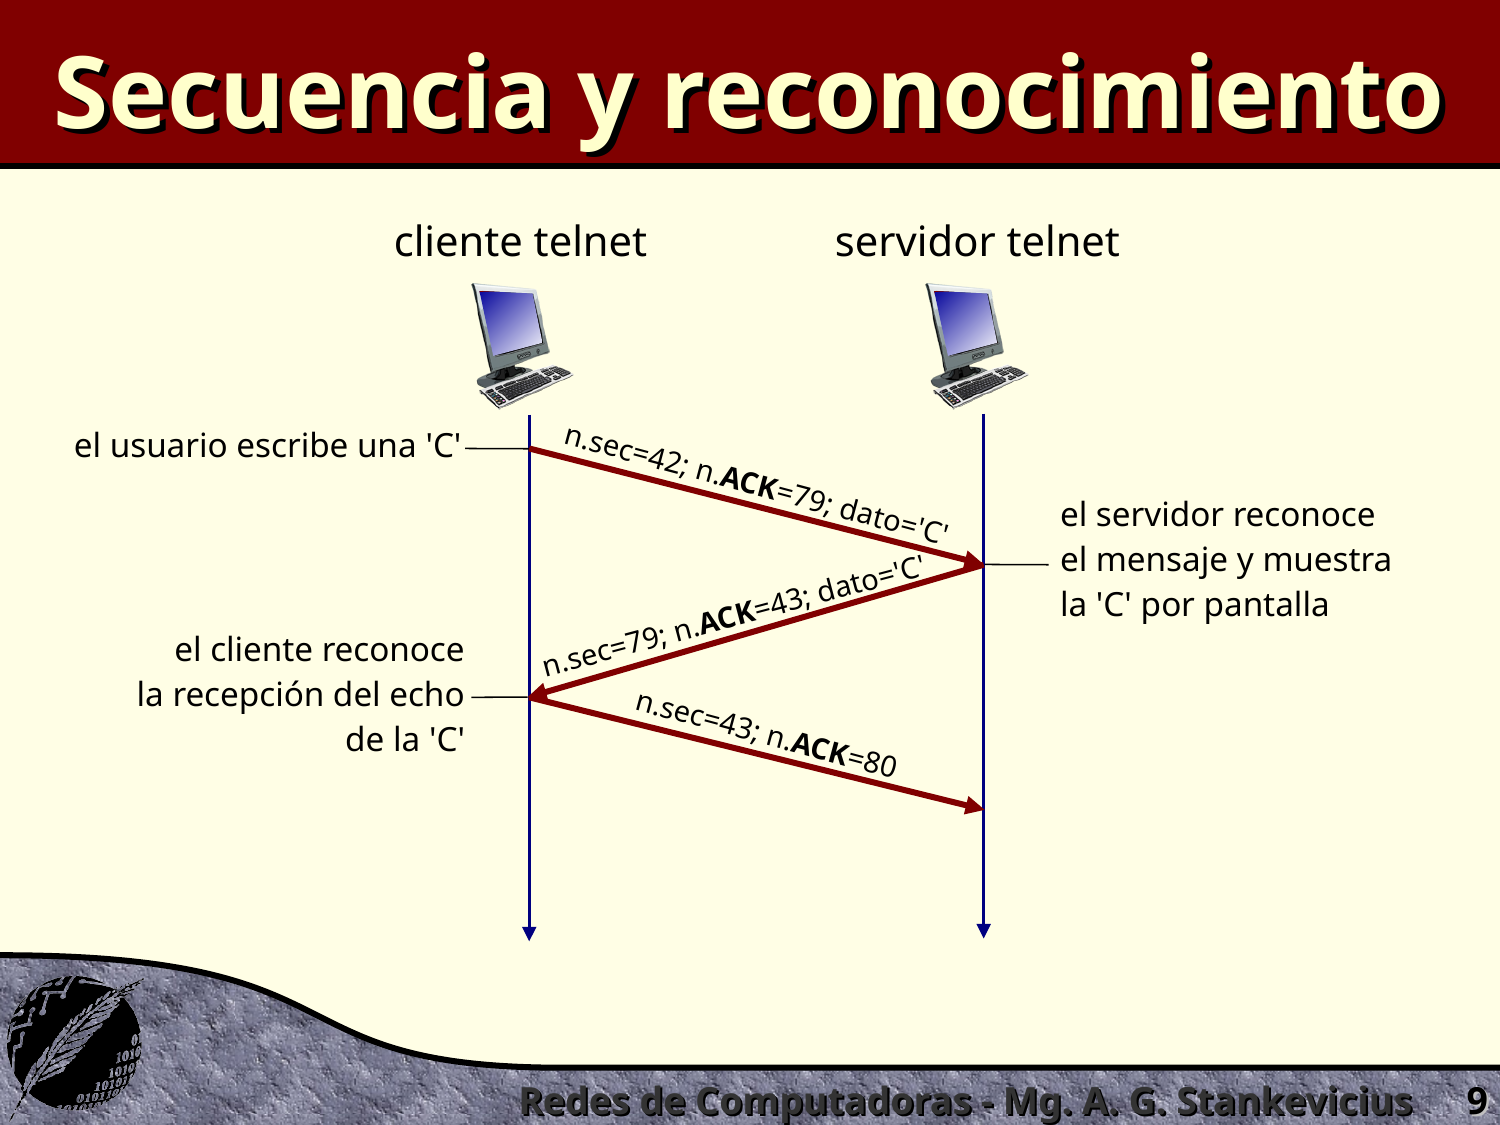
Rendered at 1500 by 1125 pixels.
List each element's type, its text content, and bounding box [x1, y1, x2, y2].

text_box n.sec=79; n.ACK=43; dato='C' [520, 532, 951, 696]
text_box [479, 291, 543, 356]
text_box el cliente reconoce la recepción del echo de la 'C' [121, 618, 477, 773]
picture [790, 1100, 795, 1110]
text_box cliente telnet [379, 204, 672, 278]
picture [922, 277, 1053, 419]
text_box n.sec=42; n.ACK=79; dato='C' [544, 413, 974, 568]
picture [1047, 1100, 1054, 1110]
picture [0, 959, 1500, 1125]
title Secuencia y reconocimiento [15, 5, 1485, 160]
text_box [934, 291, 998, 356]
picture [468, 277, 598, 419]
text_box servidor telnet [820, 204, 1143, 278]
text_box el usuario escribe una 'C' [59, 414, 480, 476]
text_box el servidor reconoce el mensaje y muestra la 'C' por pantalla [1045, 483, 1404, 638]
text_box n.sec=43; n.ACK=80 [615, 668, 916, 799]
